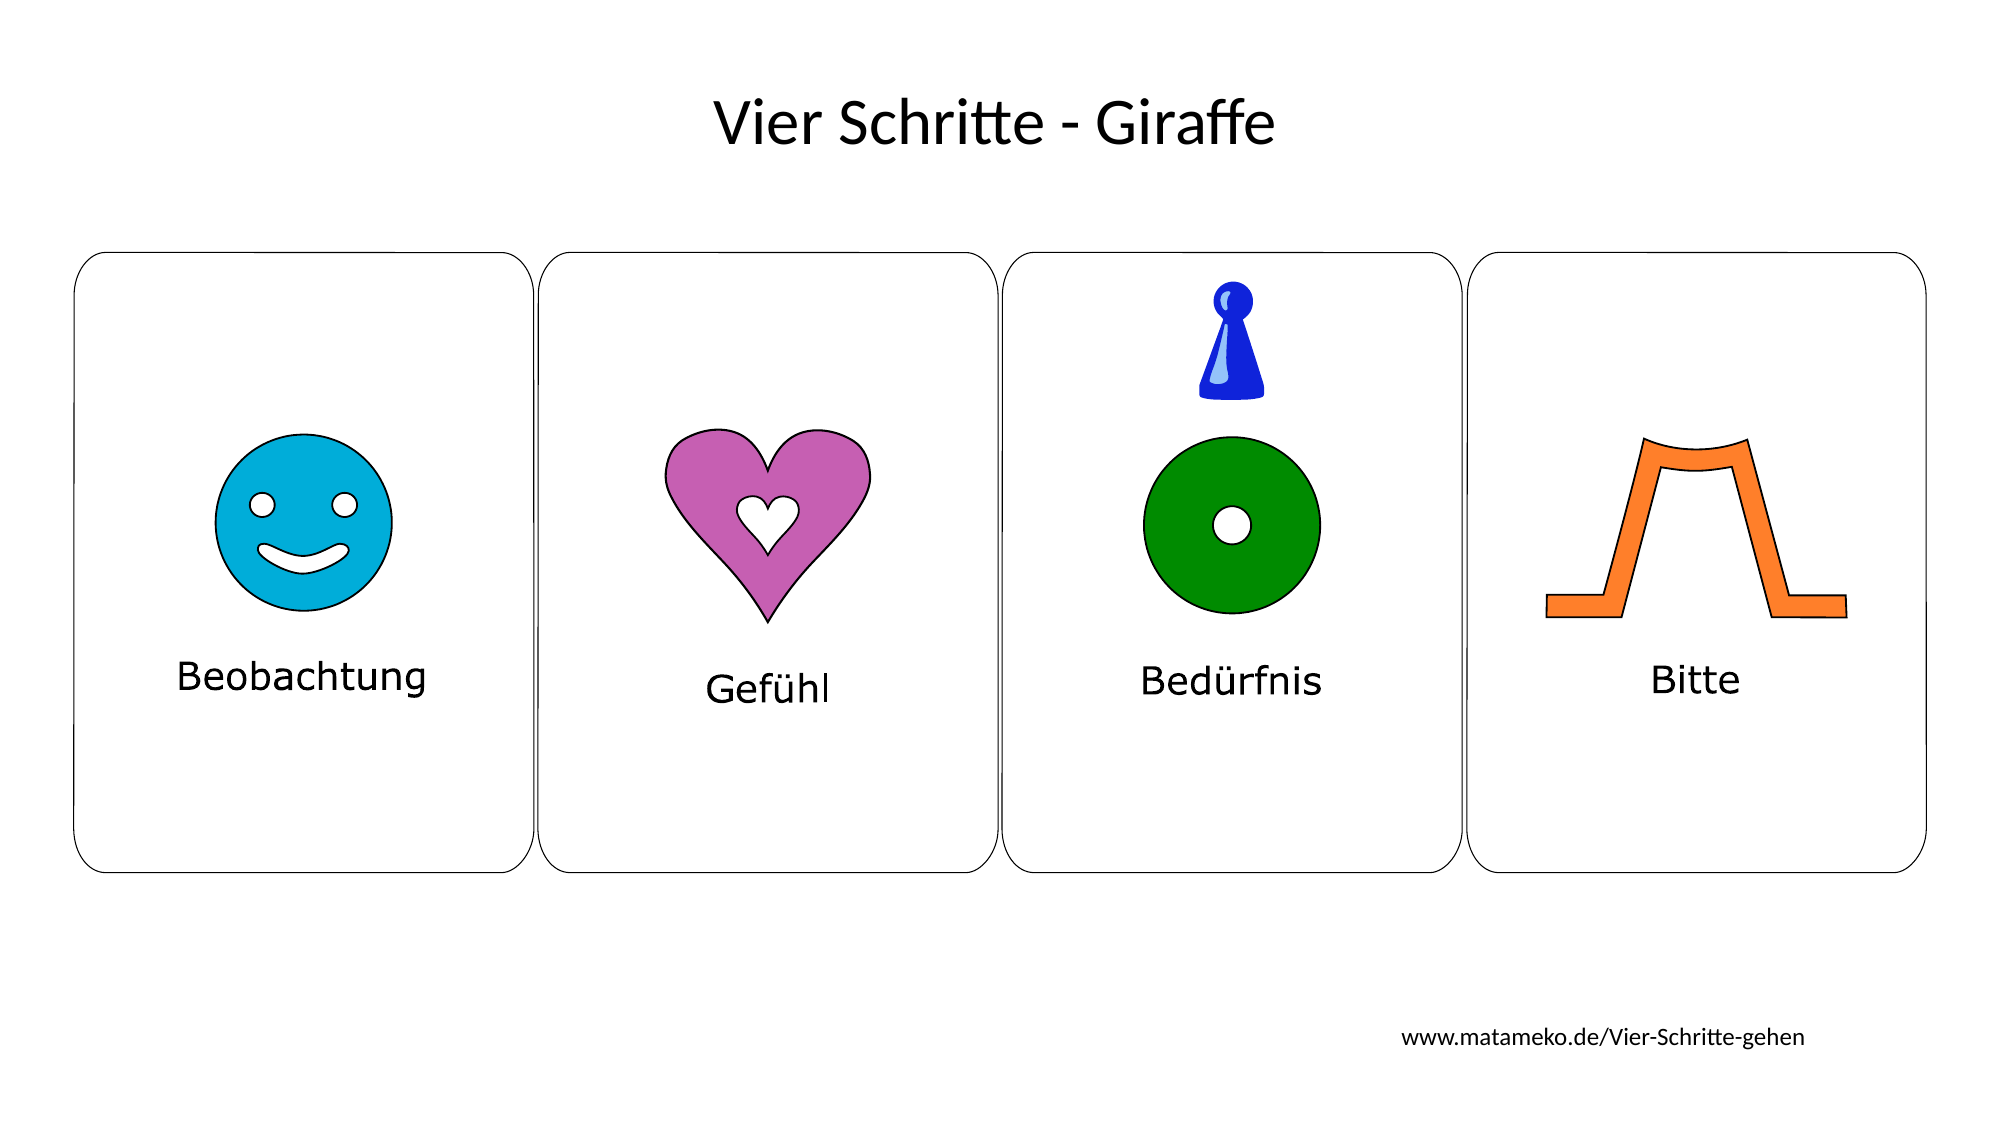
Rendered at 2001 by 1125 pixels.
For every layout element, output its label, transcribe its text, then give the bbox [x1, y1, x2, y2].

text_box [759, 672, 773, 703]
text_box [1168, 672, 1187, 696]
text_box [227, 668, 247, 691]
text_box [382, 668, 401, 690]
text_box [1304, 672, 1321, 696]
text_box [1270, 672, 1288, 695]
text_box [1680, 672, 1684, 694]
text_box [736, 681, 757, 704]
text_box [358, 668, 376, 691]
text_box [1703, 666, 1717, 694]
text_box [1190, 665, 1210, 696]
text_box [1688, 666, 1702, 694]
text_box [179, 661, 201, 690]
text_box [297, 668, 315, 691]
text_box [774, 681, 793, 704]
text_box [1143, 437, 1321, 614]
text_box [1240, 673, 1254, 695]
text_box [340, 662, 355, 691]
text_box [707, 674, 733, 704]
text_box [215, 434, 392, 611]
text_box [405, 668, 425, 698]
text_box [251, 660, 271, 691]
text_box [273, 668, 293, 691]
text_box [1216, 673, 1234, 696]
text_box [1199, 281, 1265, 400]
text_box www.matameko.de/Vier-Schritte-gehen [1386, 1013, 1821, 1058]
text_box [665, 429, 871, 623]
text_box [1294, 673, 1299, 695]
text_box [1546, 438, 1847, 618]
text_box [1719, 671, 1739, 694]
text_box [1653, 665, 1676, 694]
text_box [1143, 666, 1165, 695]
text_box [799, 672, 818, 703]
text_box [204, 668, 224, 691]
text_box [318, 660, 337, 690]
text_box Vier Schritte - Giraffe [699, 70, 1301, 167]
text_box [1255, 664, 1269, 695]
